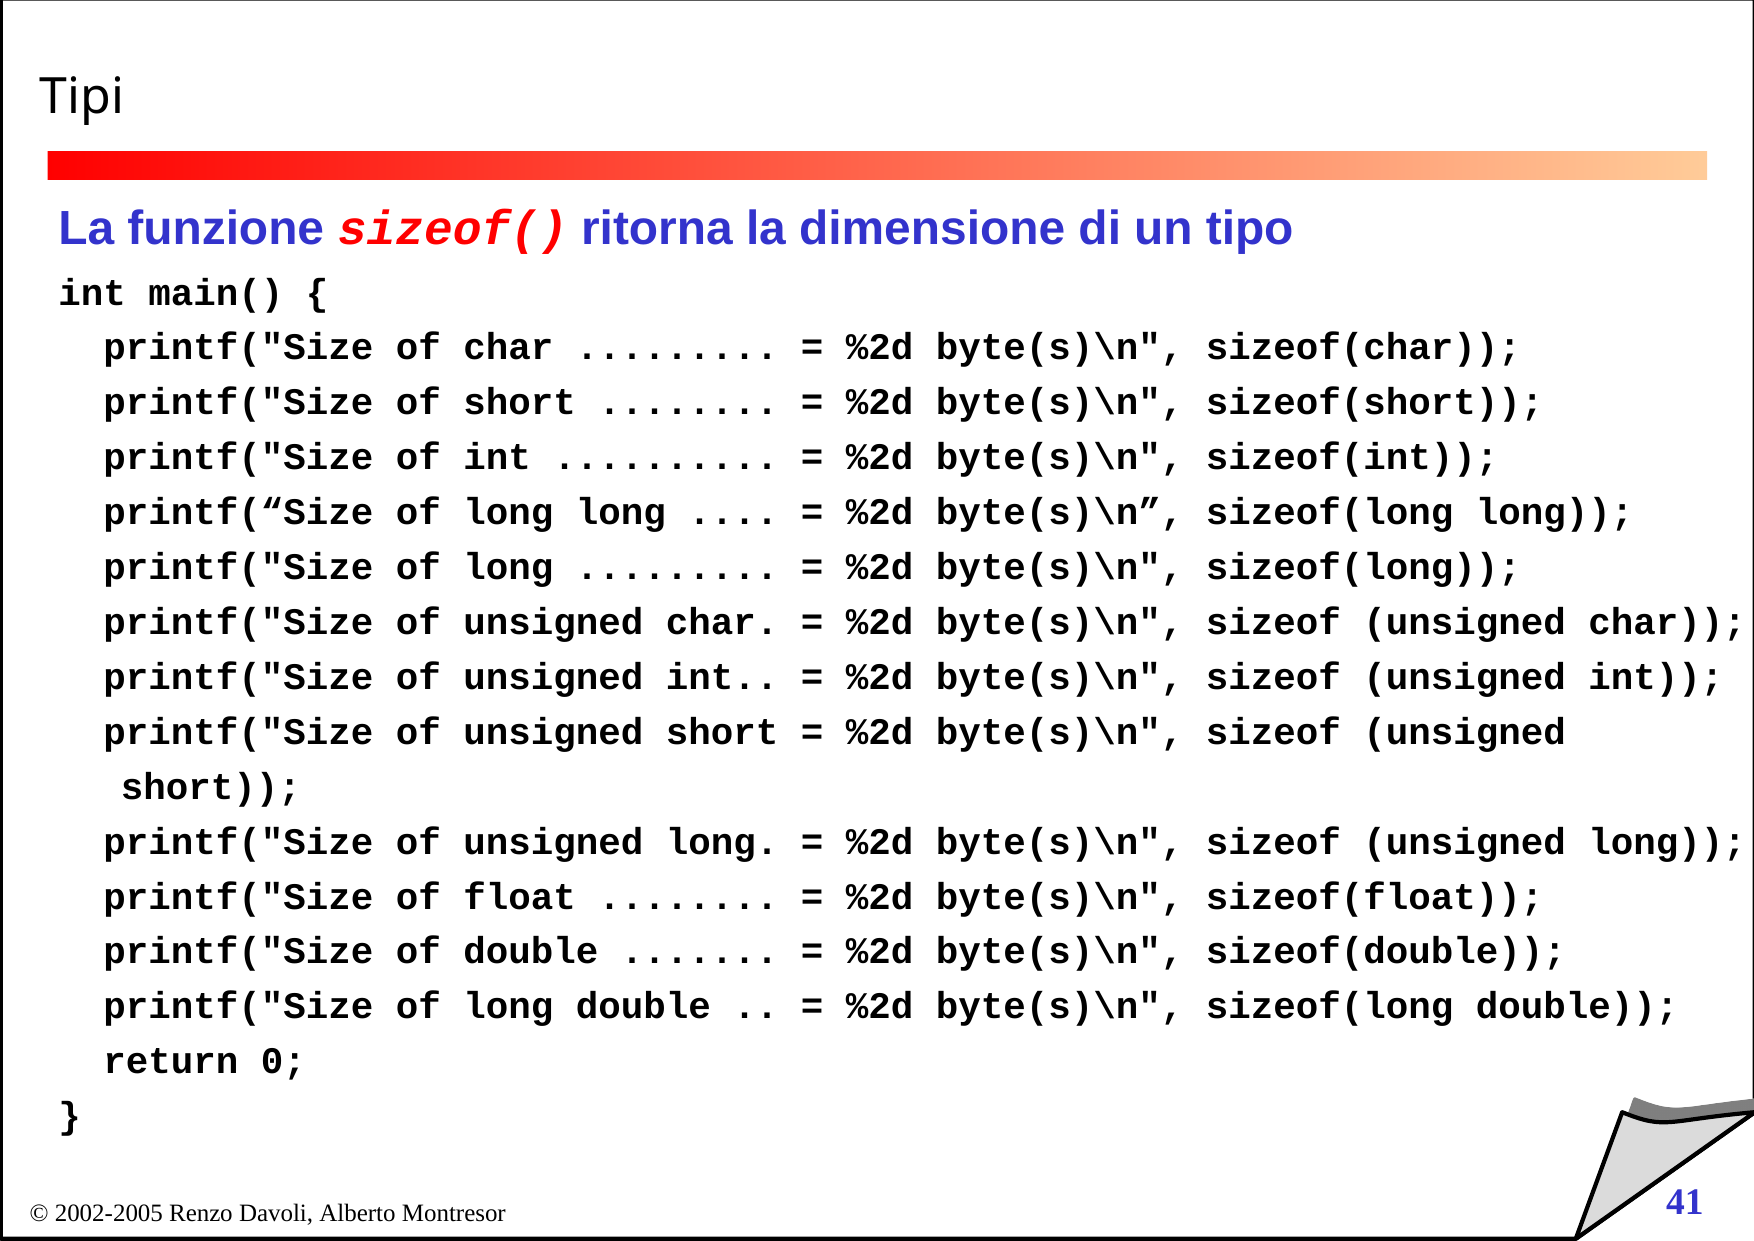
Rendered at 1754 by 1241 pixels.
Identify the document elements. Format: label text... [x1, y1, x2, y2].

list La funzione sizeof() ritorna la dimensione di un tipo int main() { printf("Size of char ......... = %2d byte(s)\n", sizeof(char)); printf("Size of short ........ = %2d byte(s)\n", sizeof(short)); printf("Size of int .......... = %2d byte(s)\n", sizeof(int)); printf(“Size of long long .... = %2d byte(s)\n”, sizeof(long long)); printf("Size of long ......... = %2d byte(s)\n", sizeof(long)); printf("Size of unsigned char. = %2d byte(s)\n", sizeof (unsigned char)); printf("Size of unsigned int.. = %2d byte(s)\n", sizeof (unsigned int)); printf("Size of unsigned short = %2d byte(s)\n", sizeof (unsigned short)); printf("Size of unsigned long. = %2d byte(s)\n", sizeof (unsigned long)); printf("Size of float ........ = %2d byte(s)\n", sizeof(float)); printf("Size of double ....... = %2d byte(s)\n", sizeof(double)); printf("Size of long double .. = %2d byte(s)\n", sizeof(long double)); return 0; } [58, 200, 1754, 1241]
text_box main [750, 151, 754, 179]
title Tipi [40, 49, 1714, 144]
